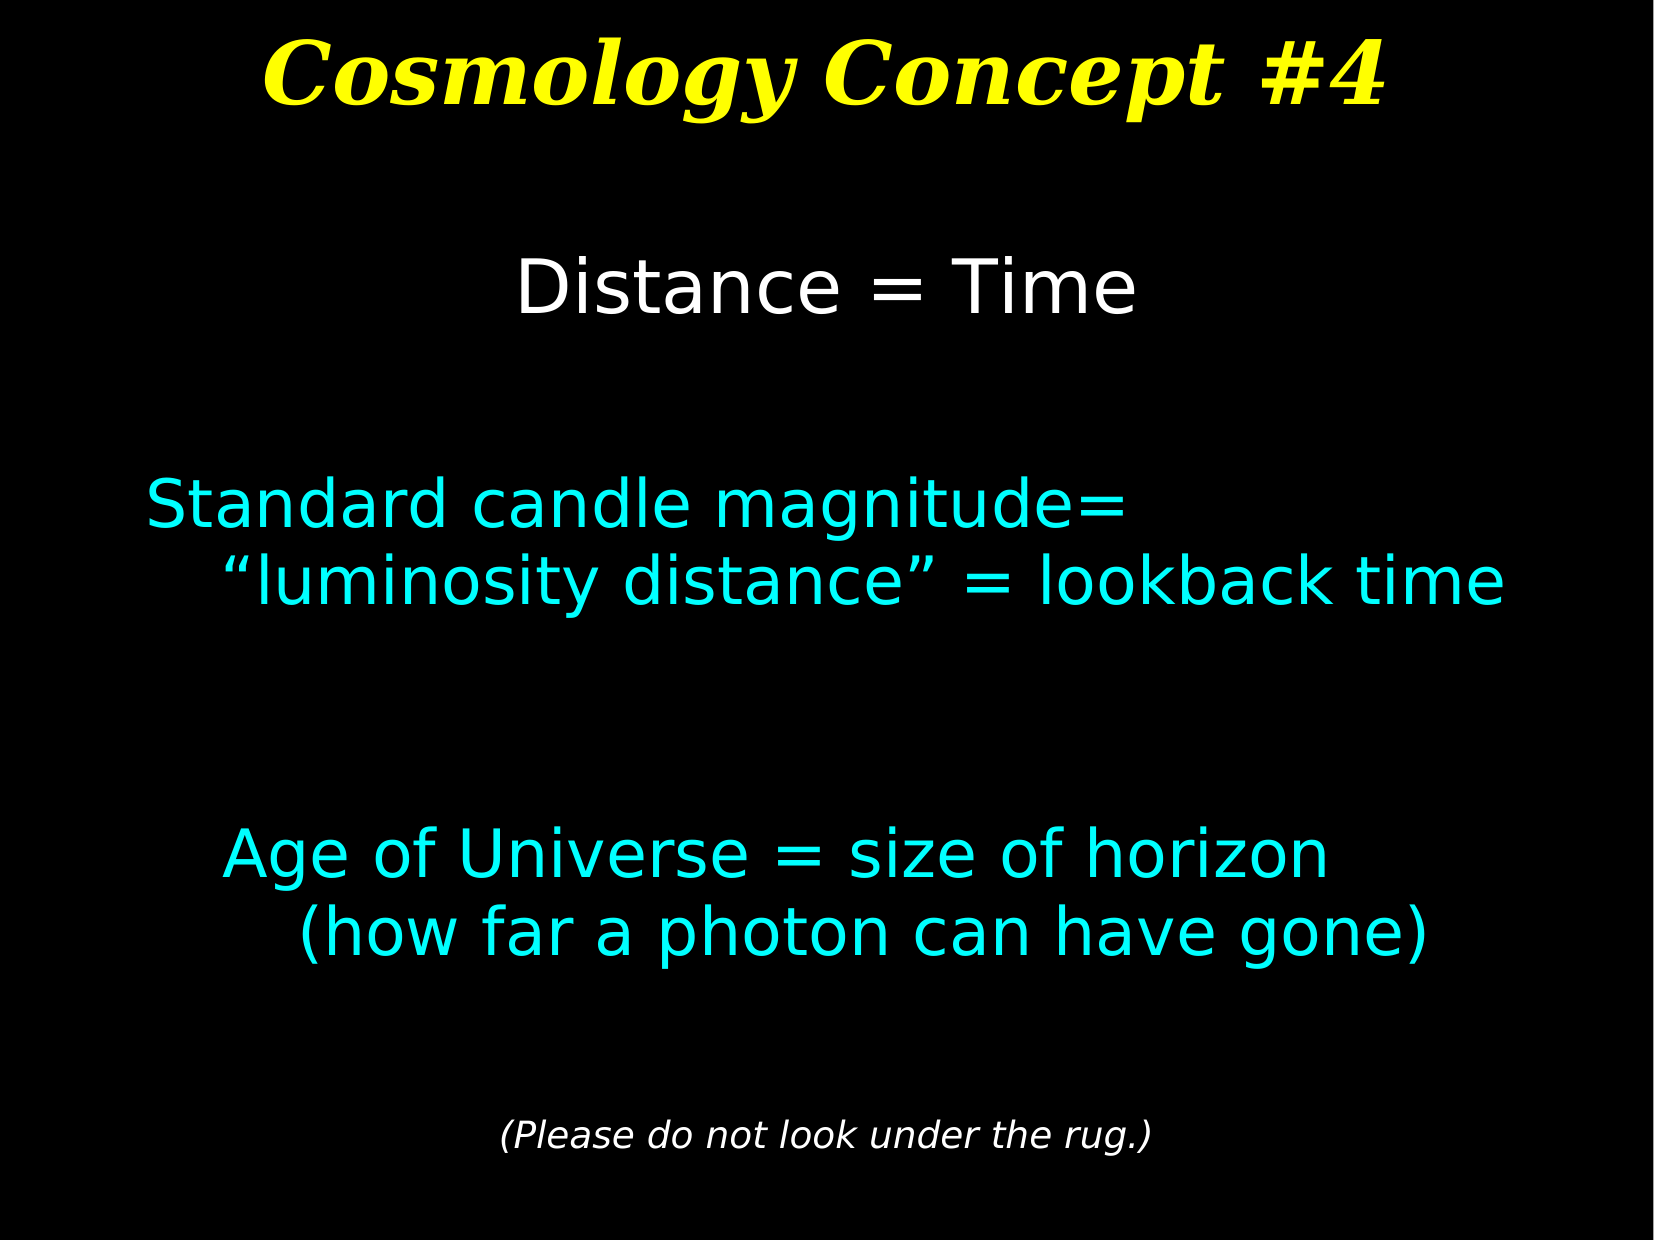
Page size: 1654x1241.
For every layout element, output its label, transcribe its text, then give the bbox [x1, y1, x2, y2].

text_box Distance = Time [499, 236, 1154, 344]
text_box (Please do not look under the rug.) [484, 1106, 1170, 1165]
text_box Standard candle magnitude= “luminosity distance” = lookback time [130, 457, 1523, 639]
text_box Age of Universe = size of horizon (how far a photon can have gone) [207, 808, 1447, 990]
text_box Cosmology Concept #4 [247, 14, 1407, 135]
